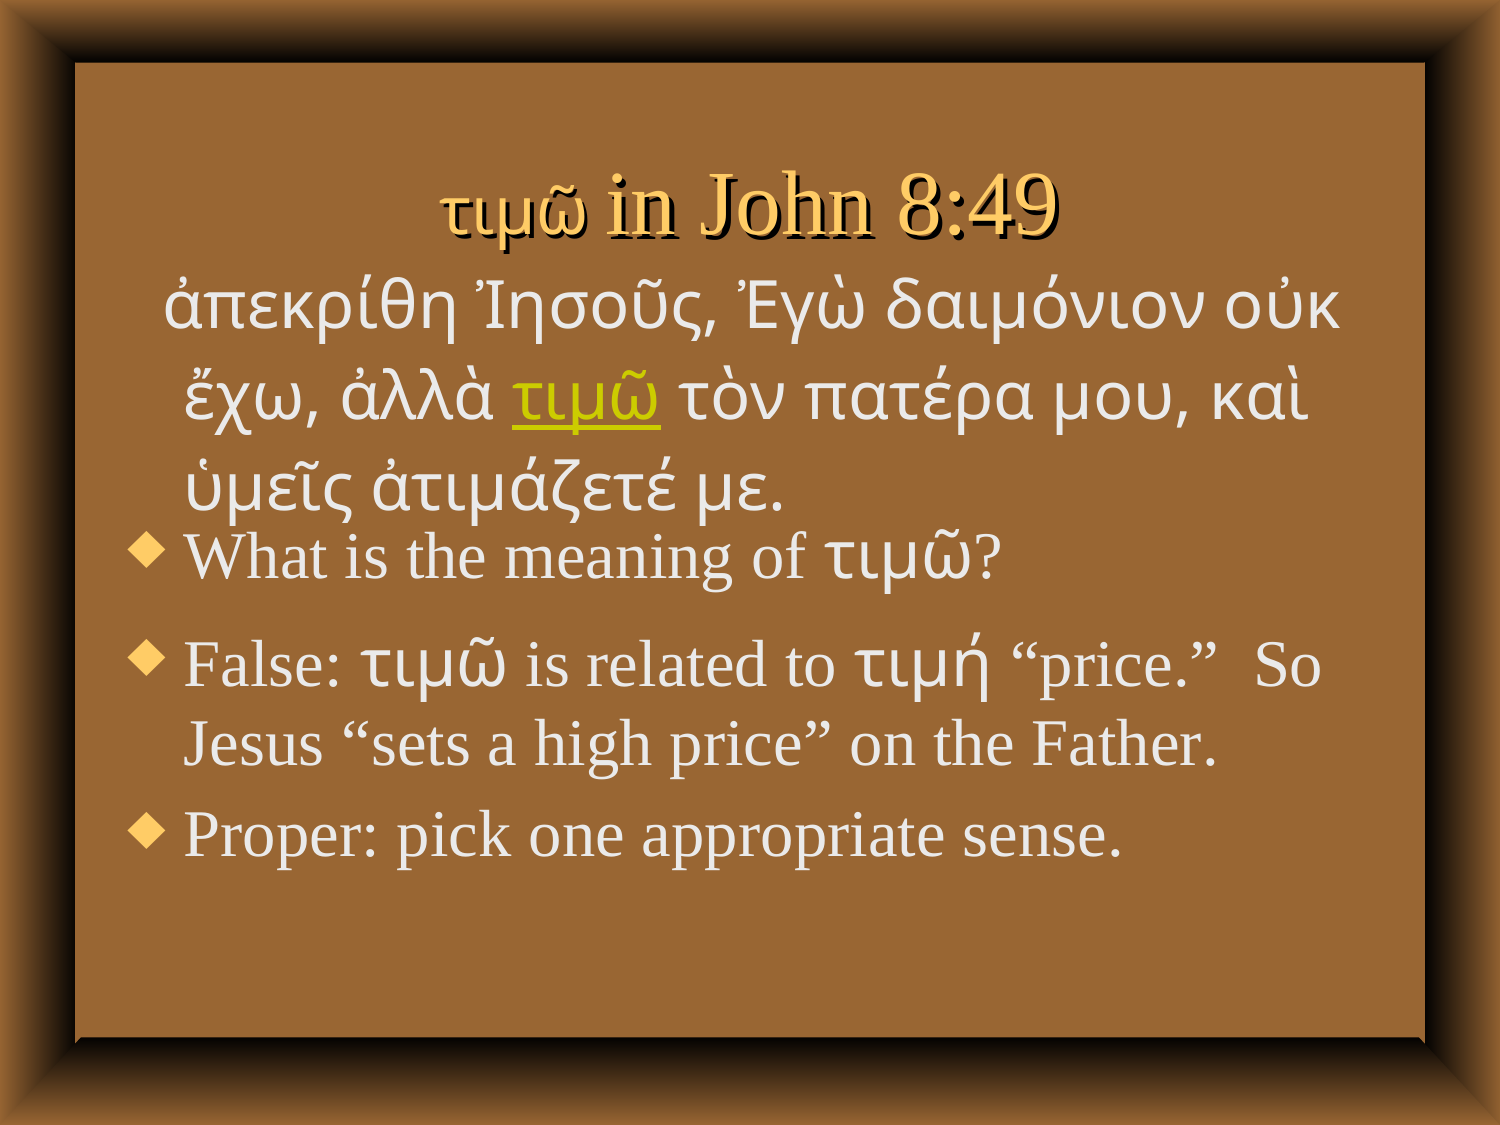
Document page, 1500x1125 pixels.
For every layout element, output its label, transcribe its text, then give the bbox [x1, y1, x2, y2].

text_box ἀπεκρίθη Ἰησοῦς, Ἐγὼ δαιμόνιον οὐκ ἔχω, ἀλλὰ τιμῶ τὸν πατέρα μου, καὶ ὑμεῖς ἀτιμάζετέ με. [112, 249, 1388, 501]
list What is the meaning of τιμῶ? False: τιμῶ is related to τιμή “price.” So Jesus “sets a high price” on the Father. Proper: pick one appropriate sense. [112, 501, 1388, 1013]
title τιμῶ in John 8:49 [112, 74, 1388, 249]
